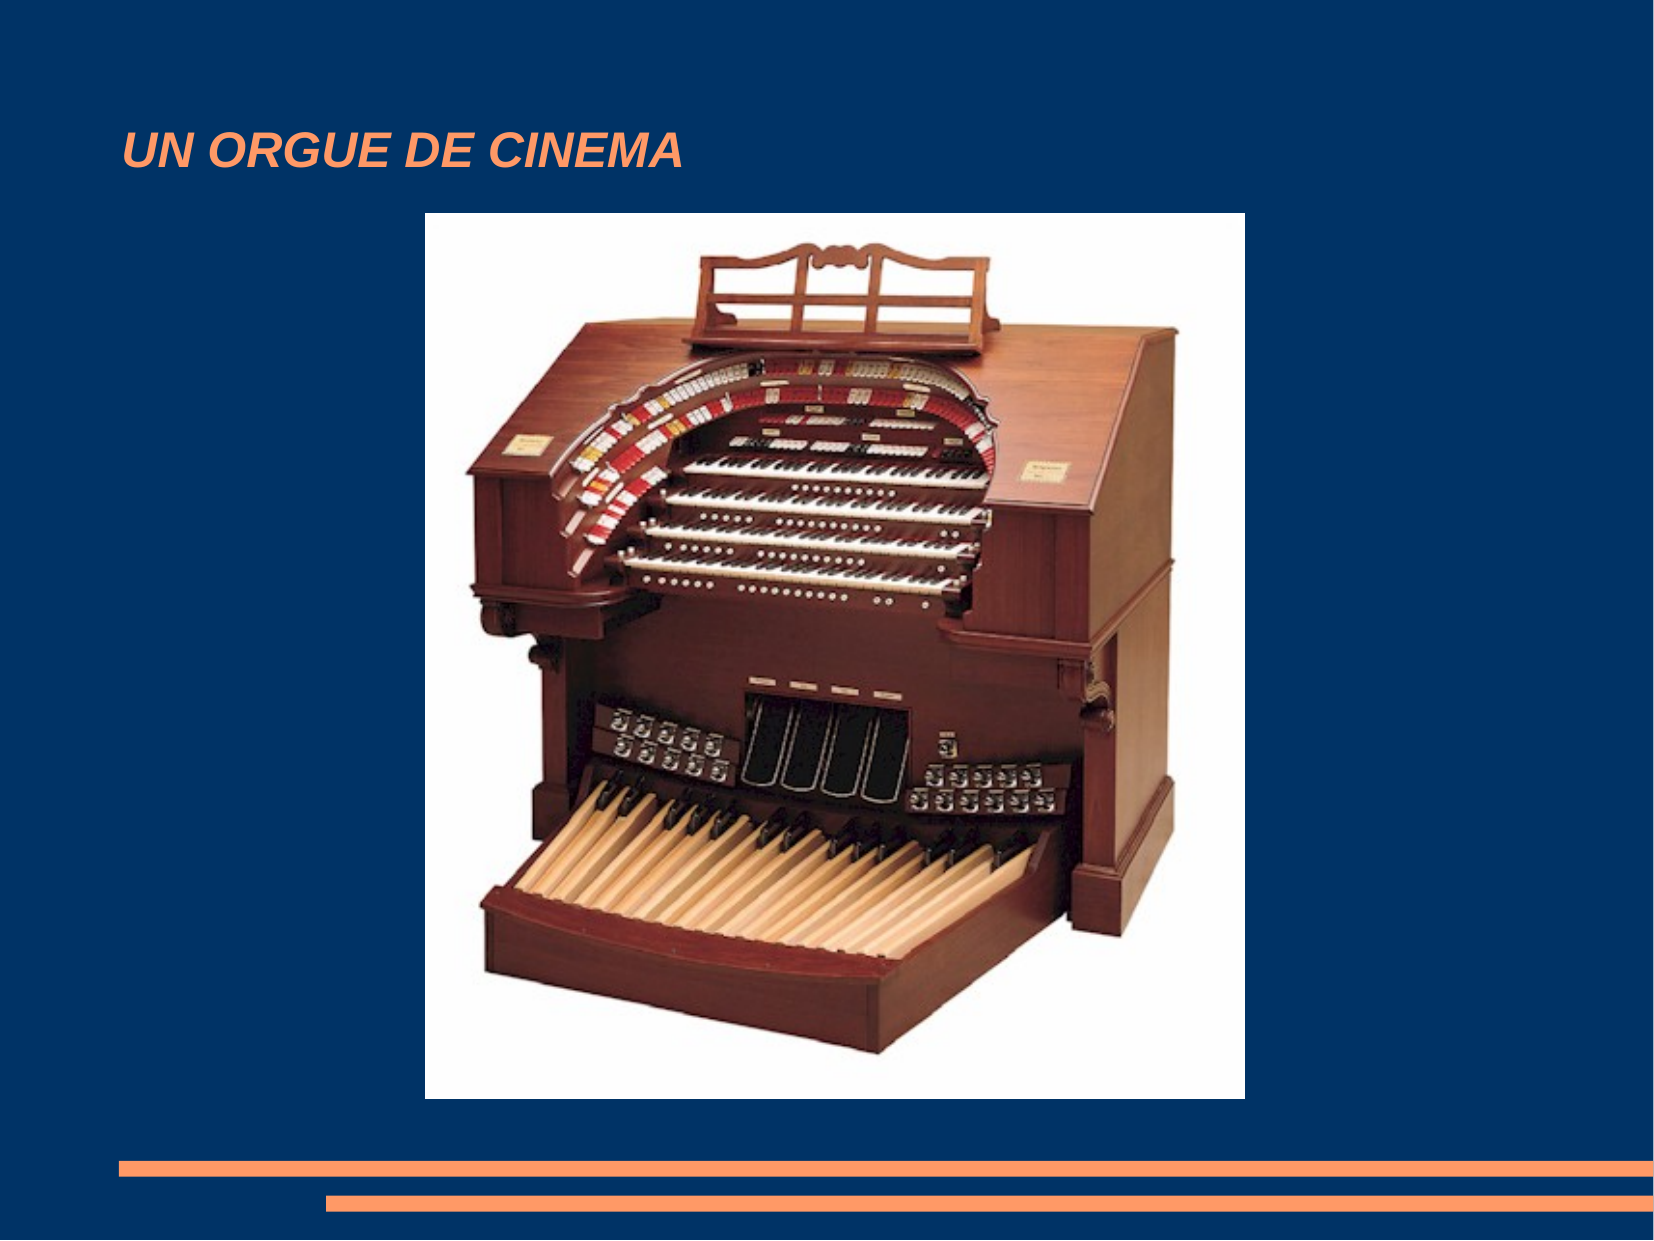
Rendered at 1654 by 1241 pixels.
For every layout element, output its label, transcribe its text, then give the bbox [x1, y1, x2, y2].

picture [425, 213, 1245, 1099]
title UN ORGUE DE CINEMA [121, 46, 1534, 254]
